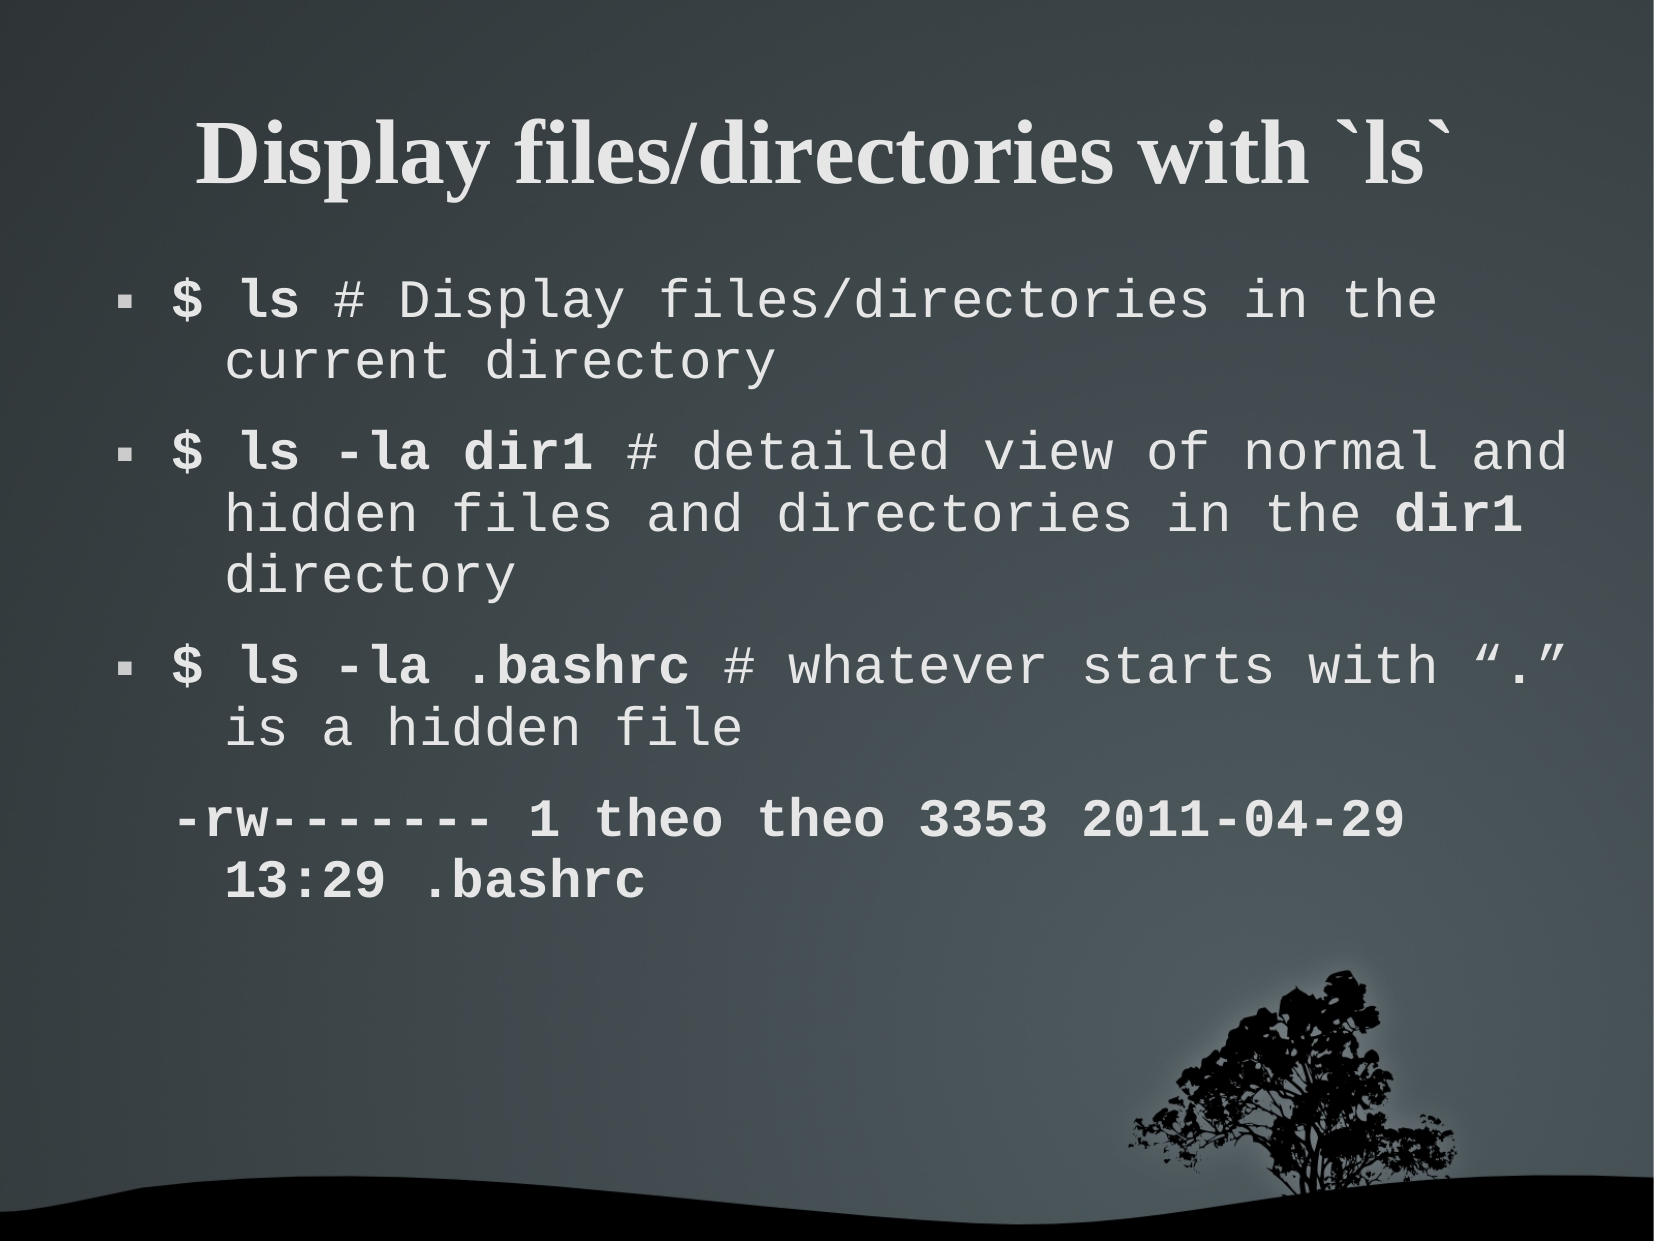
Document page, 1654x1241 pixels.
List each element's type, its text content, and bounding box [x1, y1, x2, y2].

title Display files/directories with `ls` [82, 49, 1571, 257]
list $ ls # Display files/directories in the current directory $ ls -la dir1 # detailed view of normal and hidden files and directories in the dir1 directory $ ls -la .bashrc # whatever starts with “.” is a hidden file -rw------- 1 theo theo 3353 2011-04-29 13:29 .bashrc [82, 272, 1571, 1091]
picture [0, 0, 1654, 1241]
